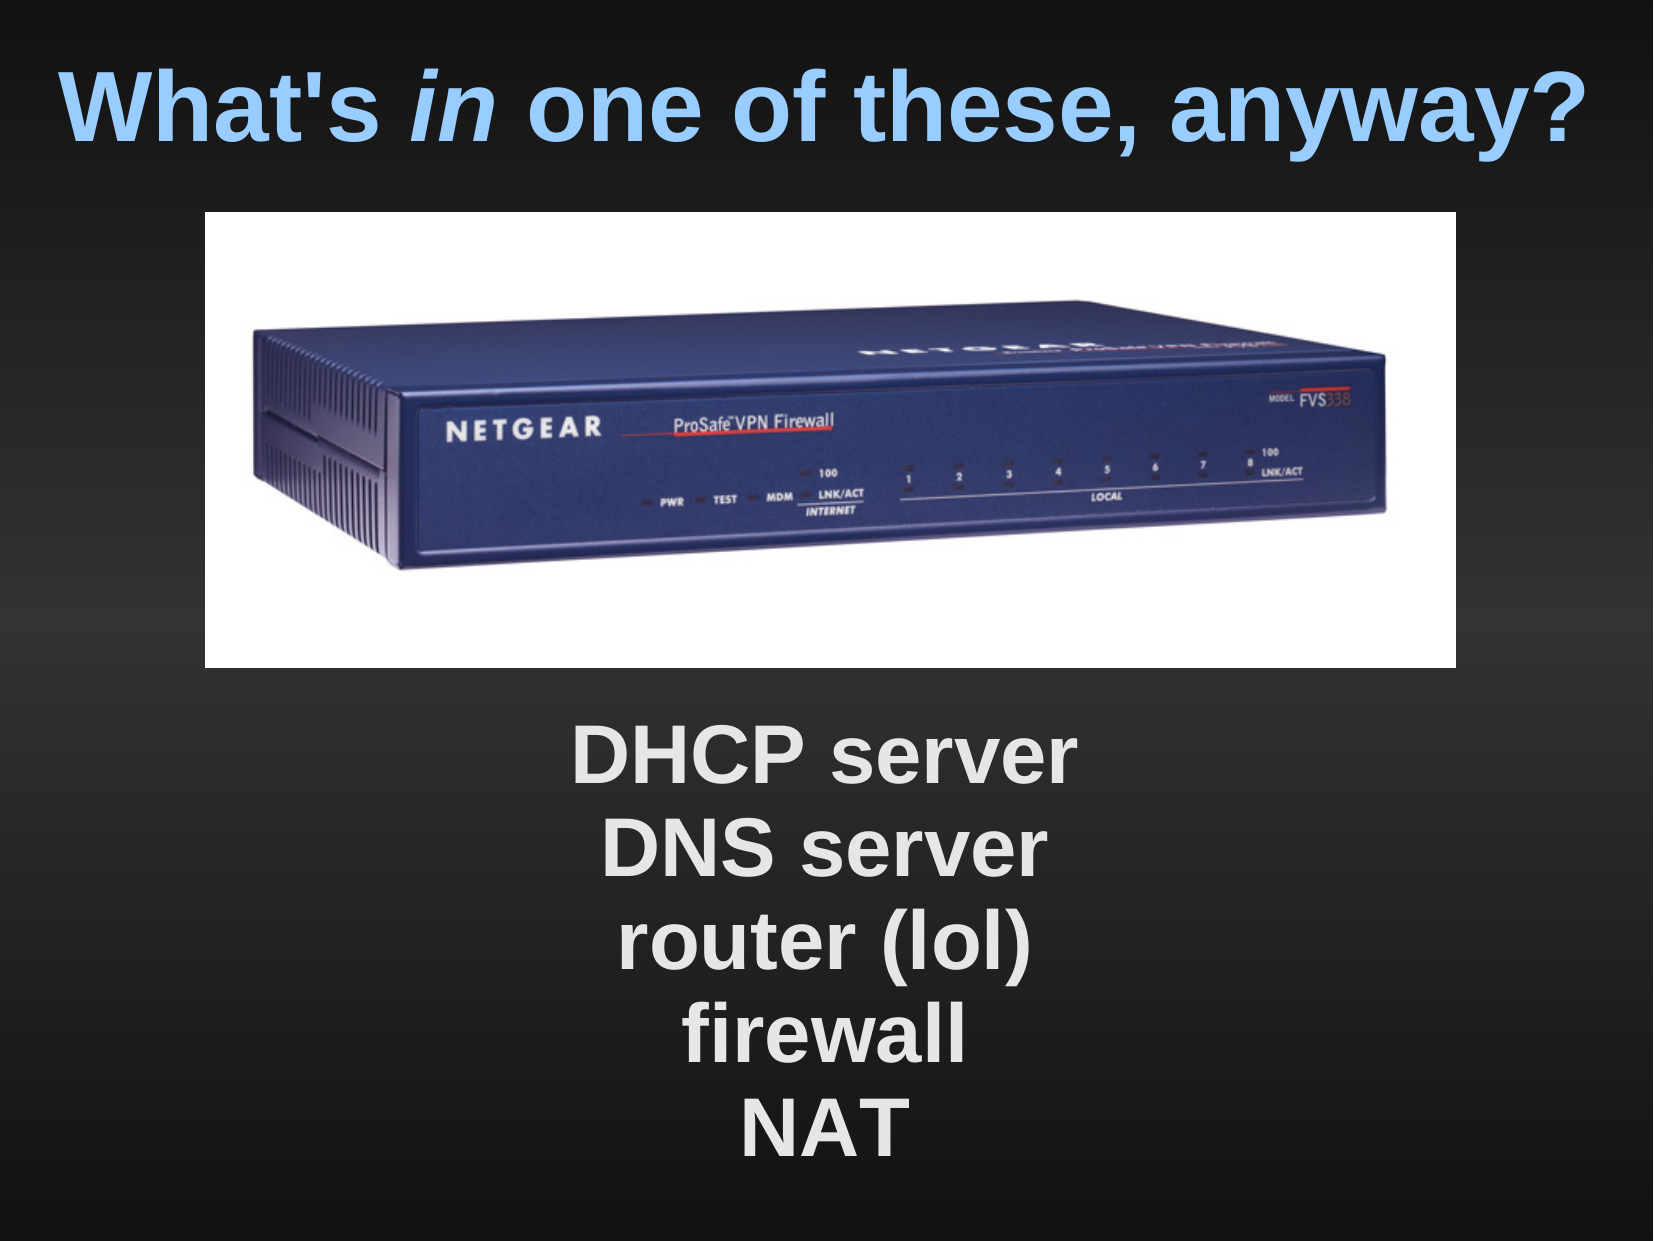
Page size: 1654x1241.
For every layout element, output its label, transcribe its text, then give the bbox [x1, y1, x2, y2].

title At a minimum: DHCP server DNS server router (lol) firewall NAT [0, 420, 1651, 1241]
title What's in one of these, anyway? [0, 2, 1651, 211]
picture [205, 212, 1456, 668]
